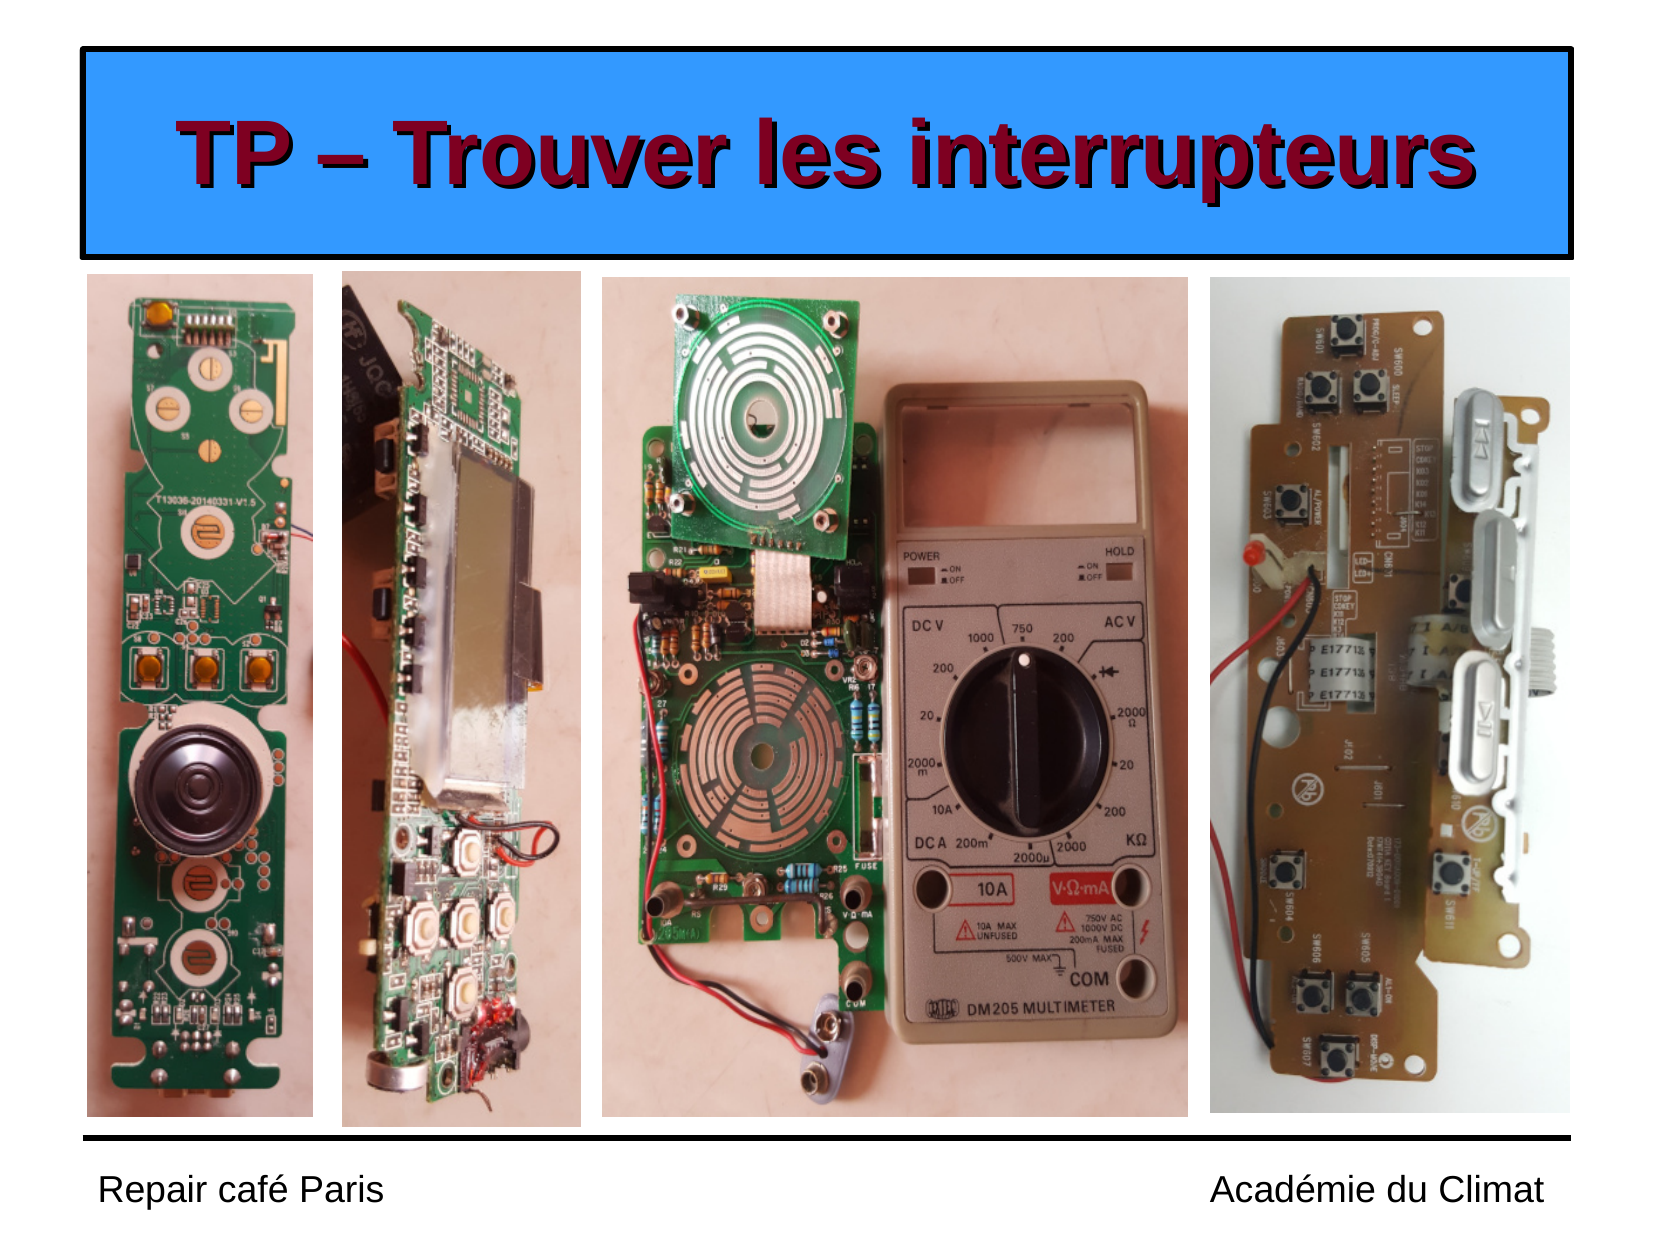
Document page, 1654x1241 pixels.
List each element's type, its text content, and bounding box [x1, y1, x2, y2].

title TP – Trouver les interrupteurs [82, 49, 1571, 257]
picture [87, 274, 313, 1117]
picture [602, 277, 1188, 1117]
text_box Repair café Paris Académie du Climat [82, 1161, 1571, 1219]
picture [342, 271, 581, 1127]
picture [1210, 277, 1570, 1113]
